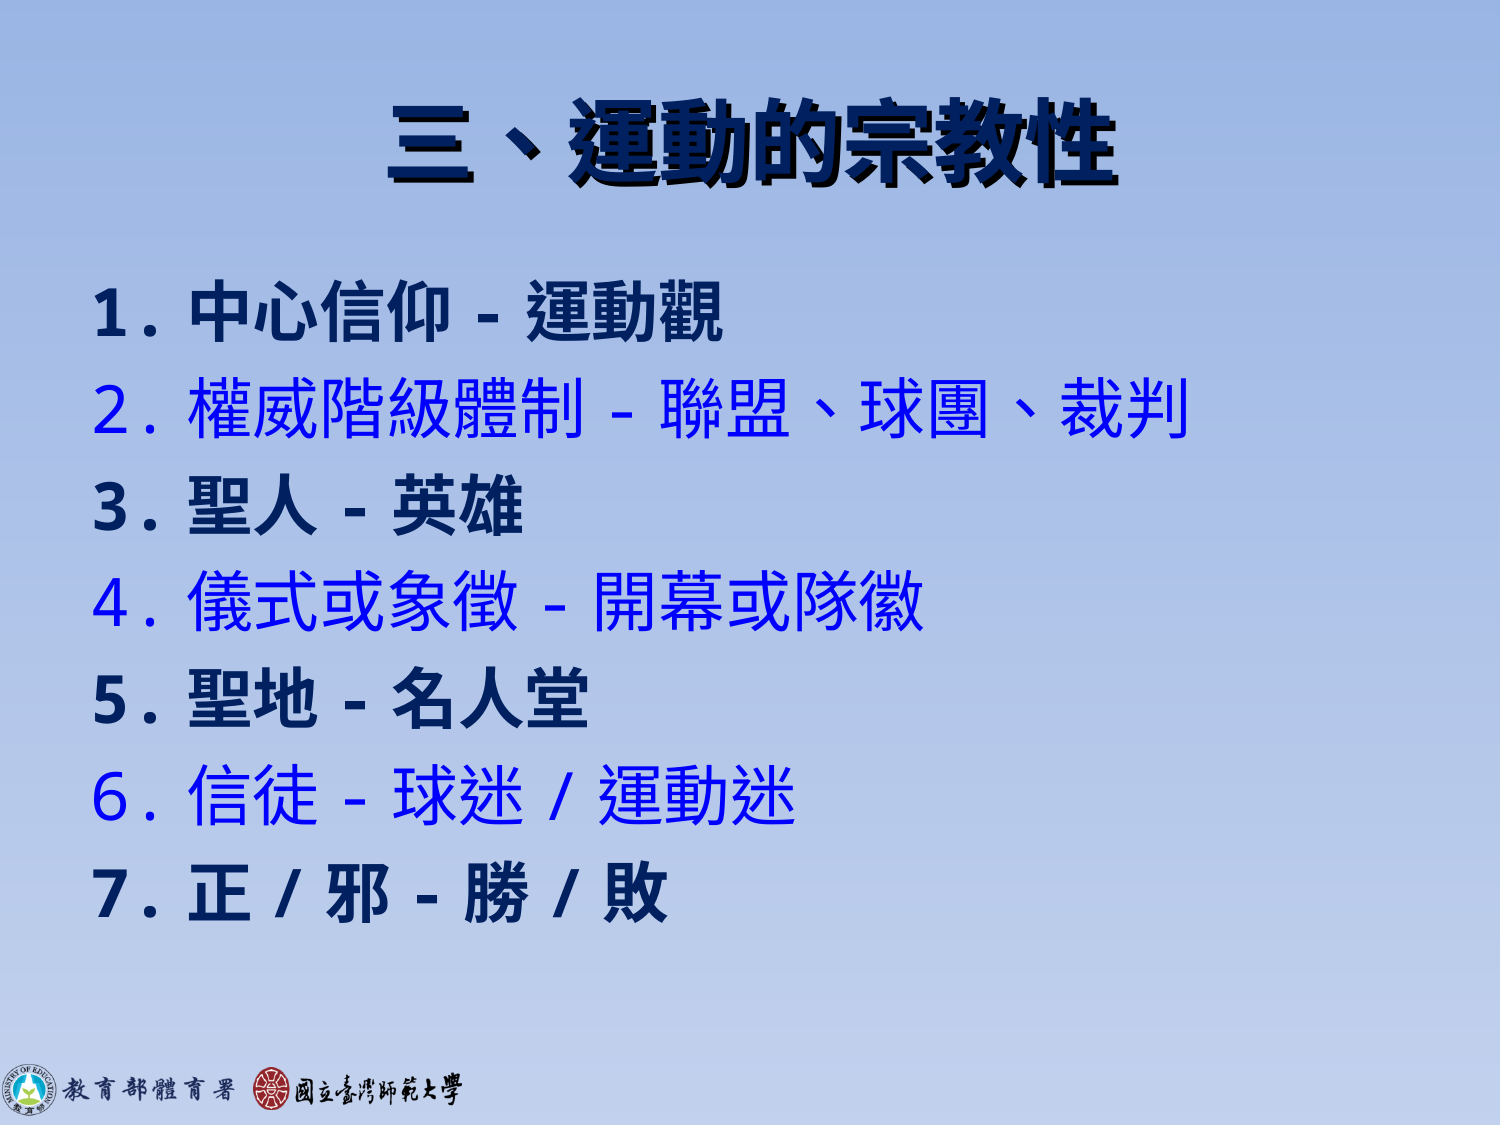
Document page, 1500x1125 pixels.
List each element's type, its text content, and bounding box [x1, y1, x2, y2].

list 1.中心信仰-運動觀 2.權威階級體制-聯盟、球團、裁判 3.聖人-英雄 4.儀式或象徵-開幕或隊徽 5.聖地-名人堂 6.信徒-球迷/運動迷 7.正/邪-勝/敗 [75, 262, 1426, 1005]
title 三、運動的宗教性 [75, 45, 1426, 233]
